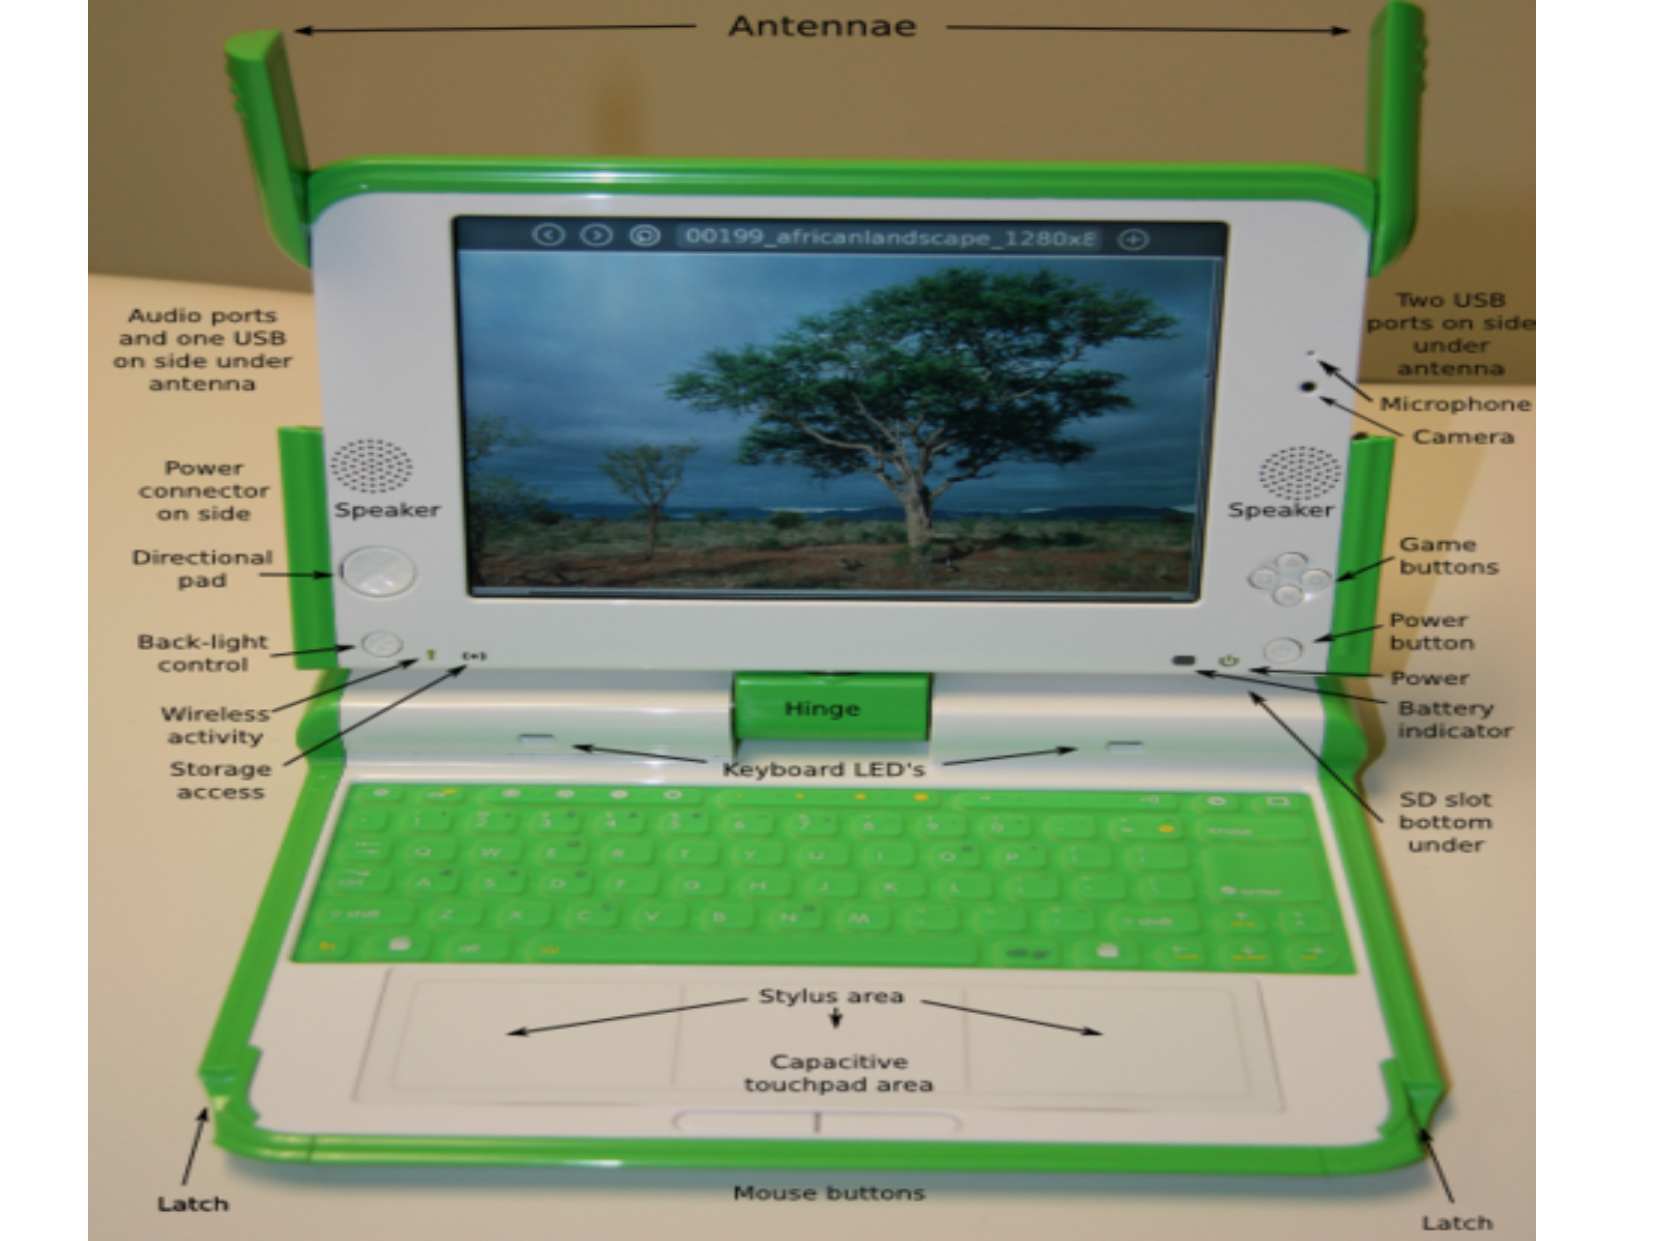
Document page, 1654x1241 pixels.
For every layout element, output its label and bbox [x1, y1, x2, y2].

picture [88, 0, 1536, 1241]
